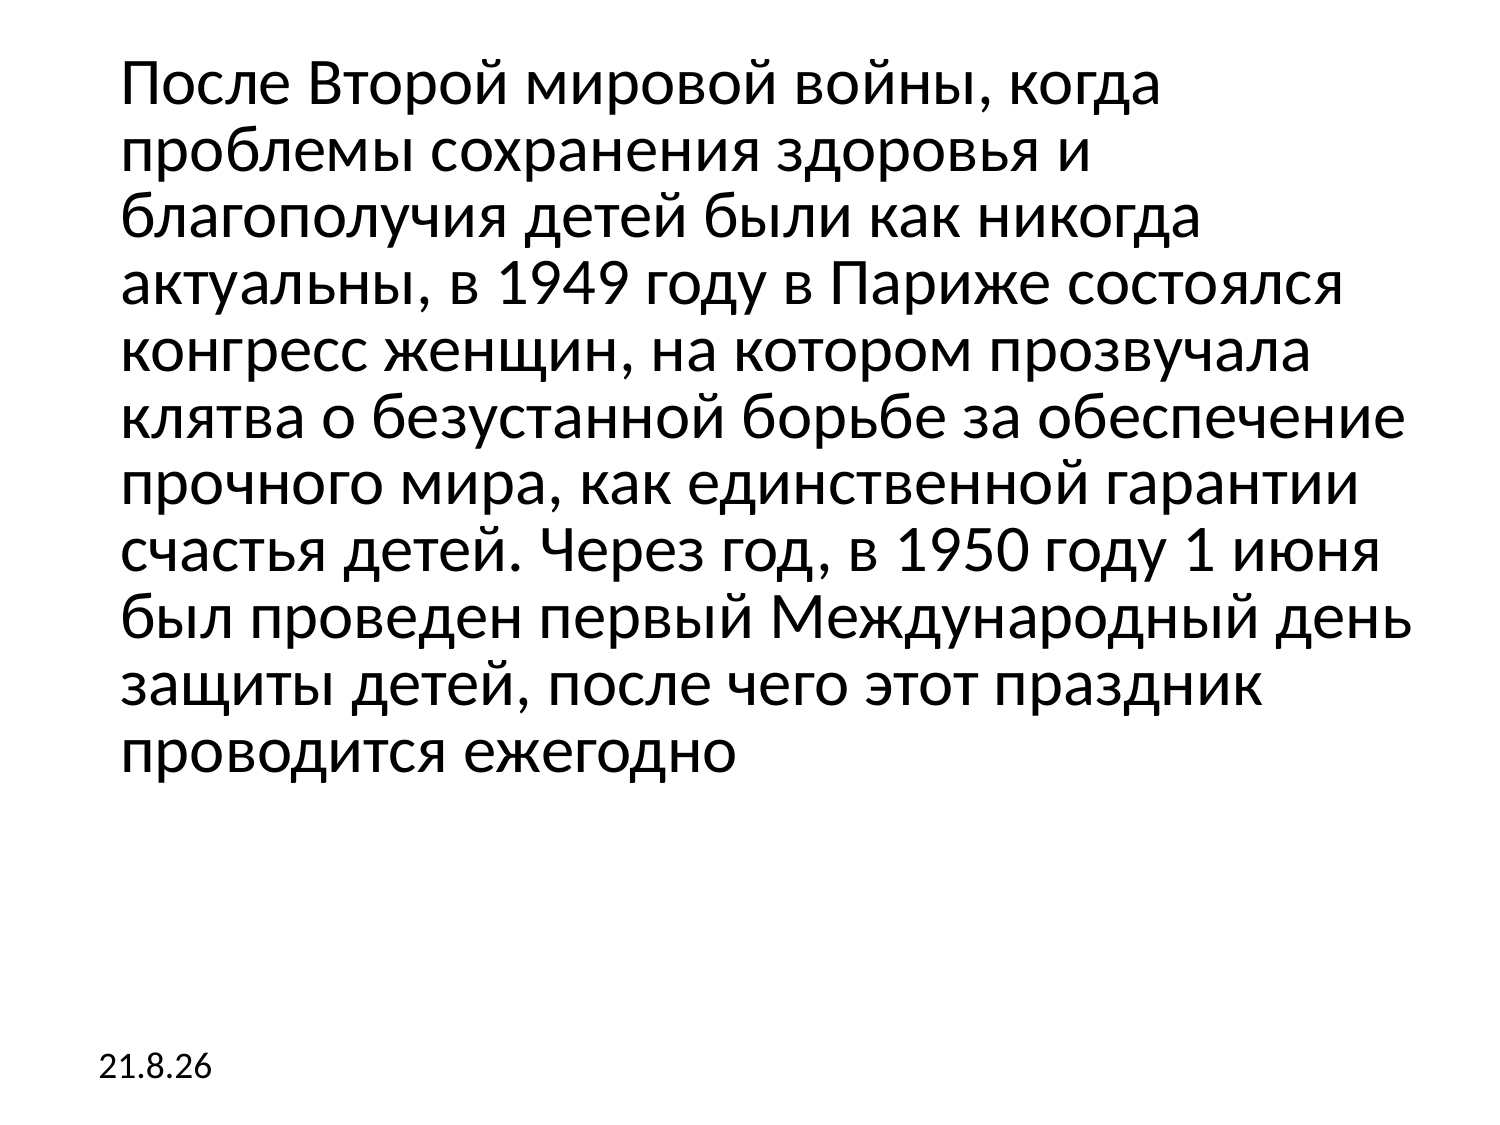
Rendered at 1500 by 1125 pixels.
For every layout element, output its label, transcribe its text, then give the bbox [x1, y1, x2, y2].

text_box После Второй мировой войны, когда проблемы сохранения здоровья и благополучия детей были как никогда актуальны, в 1949 году в Париже состоялся конгресс женщин, на котором прозвучала клятва о безустанной борьбе за обеспечение прочного мира, как единственной гарантии счастья детей. Через год, в 1950 году 1 июня был проведен первый Международный день защиты детей, после чего этот праздник проводится ежегодно [105, 46, 1430, 951]
